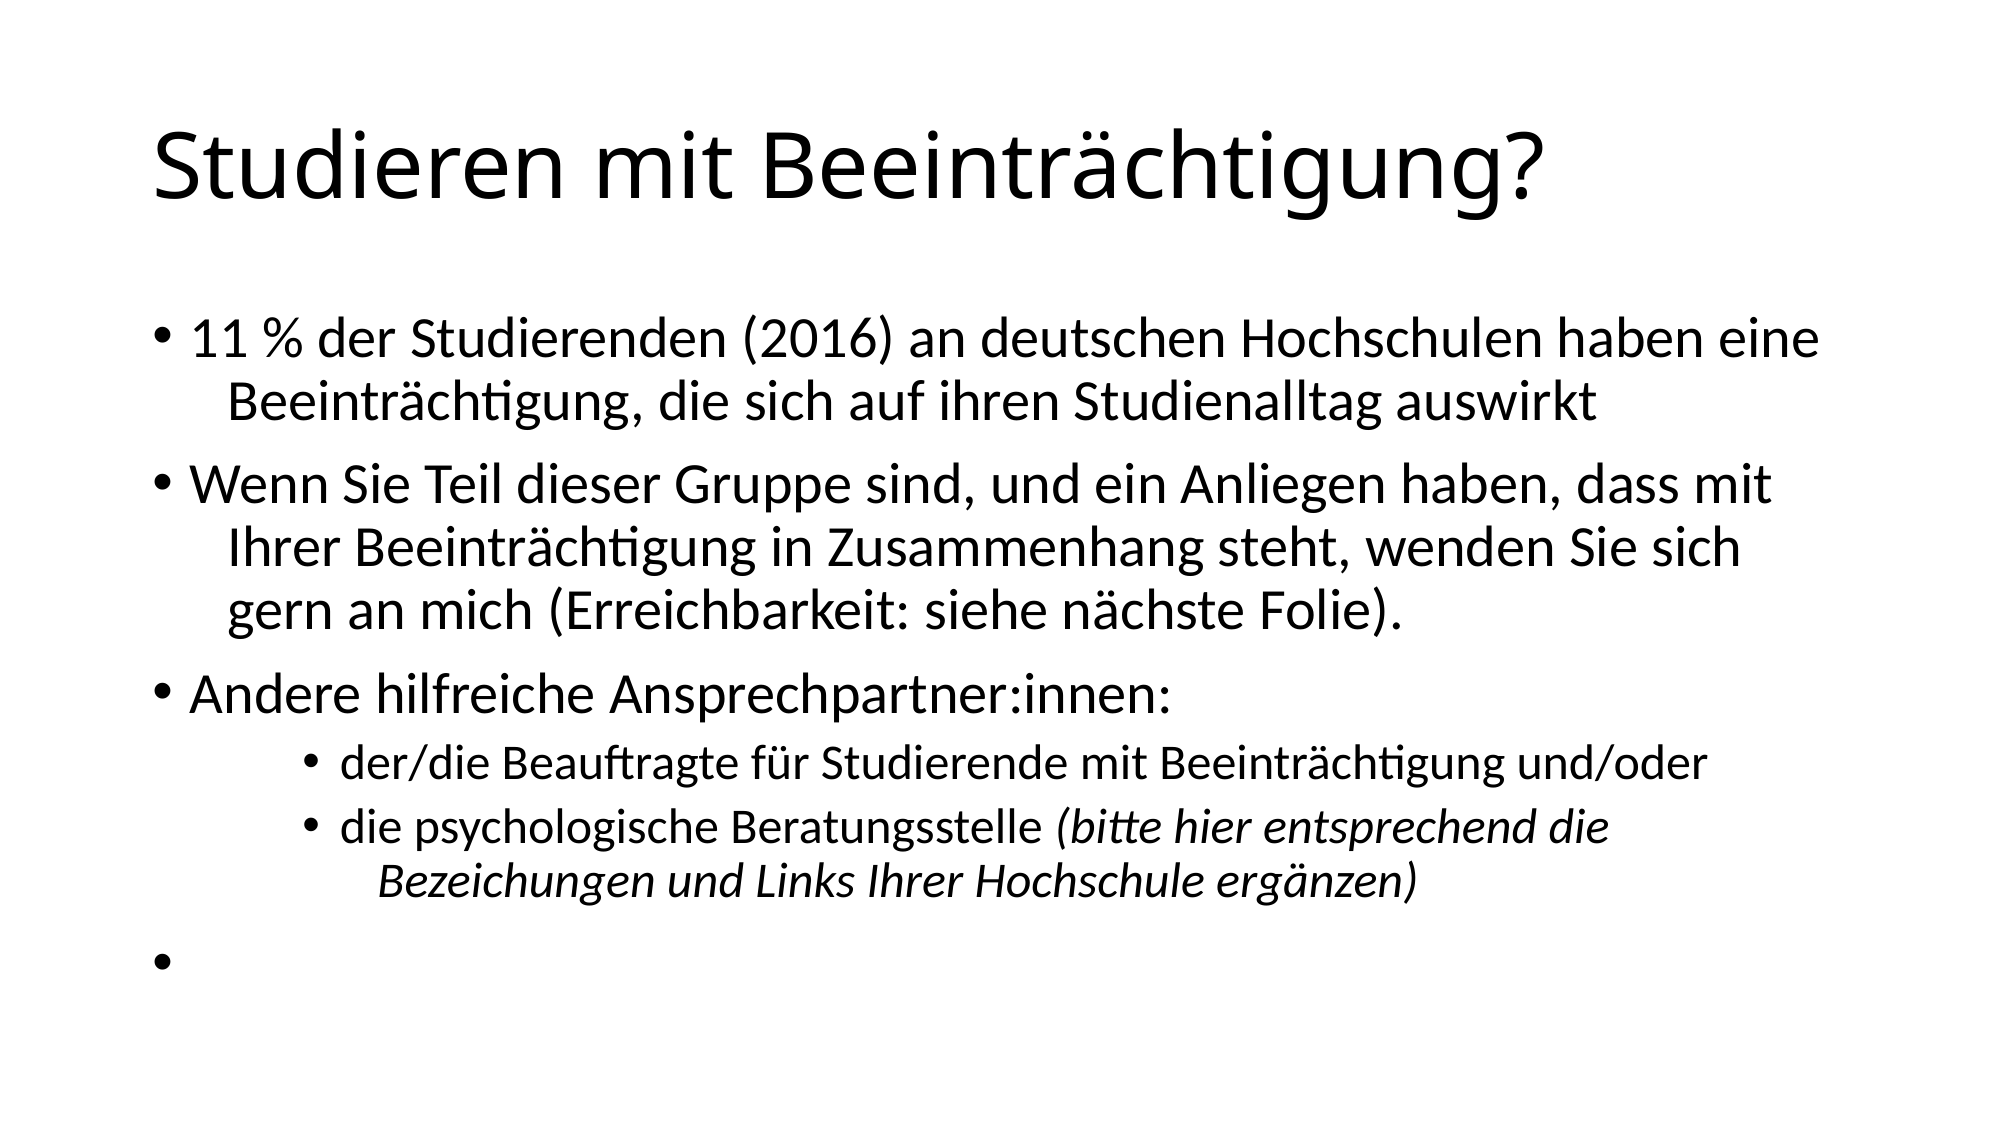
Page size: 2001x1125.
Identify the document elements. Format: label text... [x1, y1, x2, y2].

list 11 % der Studierenden (2016) an deutschen Hochschulen haben eine Beeinträchtigung, die sich auf ihren Studienalltag auswirkt Wenn Sie Teil dieser Gruppe sind, und ein Anliegen haben, dass mit Ihrer Beeinträchtigung in Zusammenhang steht, wenden Sie sich gern an mich (Erreichbarkeit: siehe nächste Folie). Andere hilfreiche Ansprechpartner:innen: der/die Beauftragte für Studierende mit Beeinträchtigung und/oder die psychologische Beratungsstelle (bitte hier entsprechend die Bezeichungen und Links Ihrer Hochschule ergänzen) [137, 299, 1863, 1014]
title Studieren mit Beeinträchtigung? [137, 59, 1863, 278]
